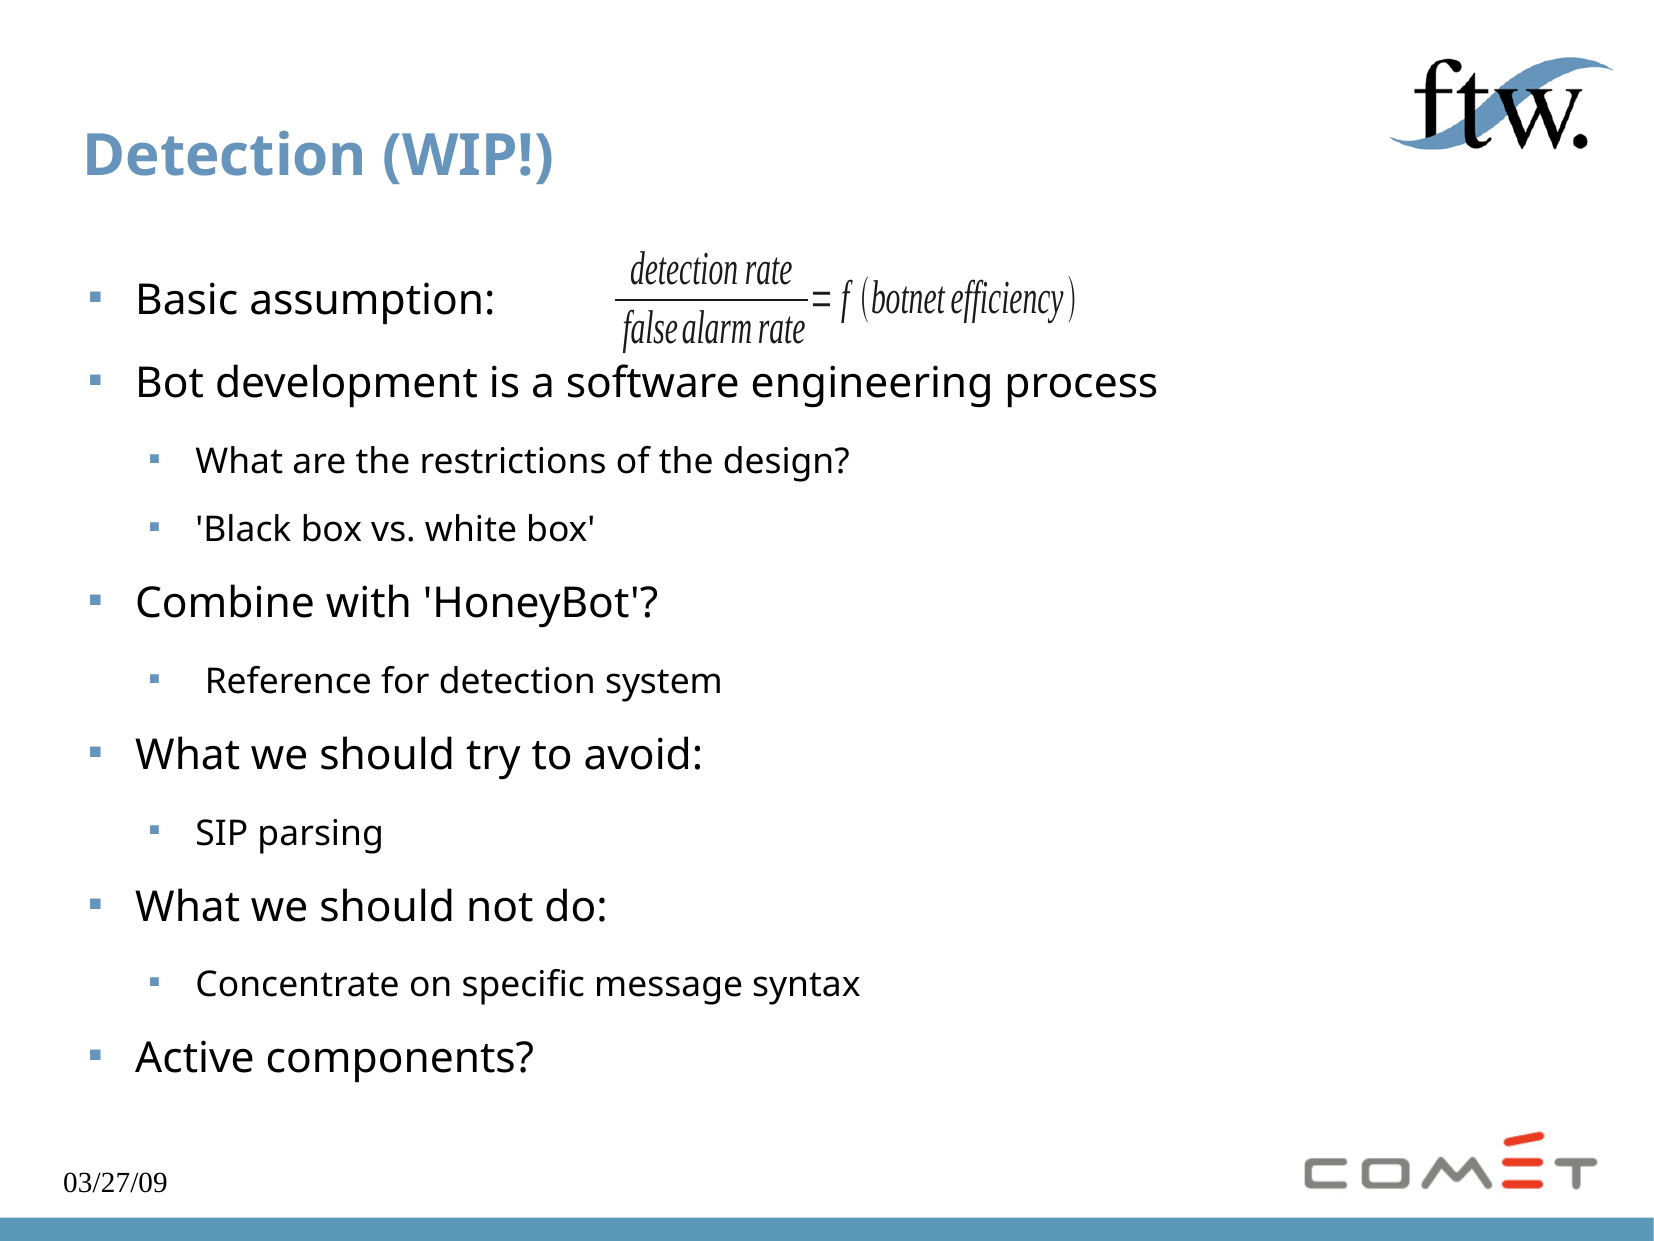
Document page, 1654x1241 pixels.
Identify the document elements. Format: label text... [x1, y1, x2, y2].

title Detection (WIP!) [82, 56, 1351, 250]
picture [1292, 1120, 1612, 1212]
picture [1387, 56, 1613, 150]
list Basic assumption: Bot development is a software engineering process What are the restrictions of the design? 'Black box vs. white box' Combine with 'HoneyBot'? Reference for detection system What we should try to avoid: SIP parsing What we should not do: Concentrate on specific message syntax Active components? [75, 269, 1564, 1088]
chart [605, 242, 1084, 356]
